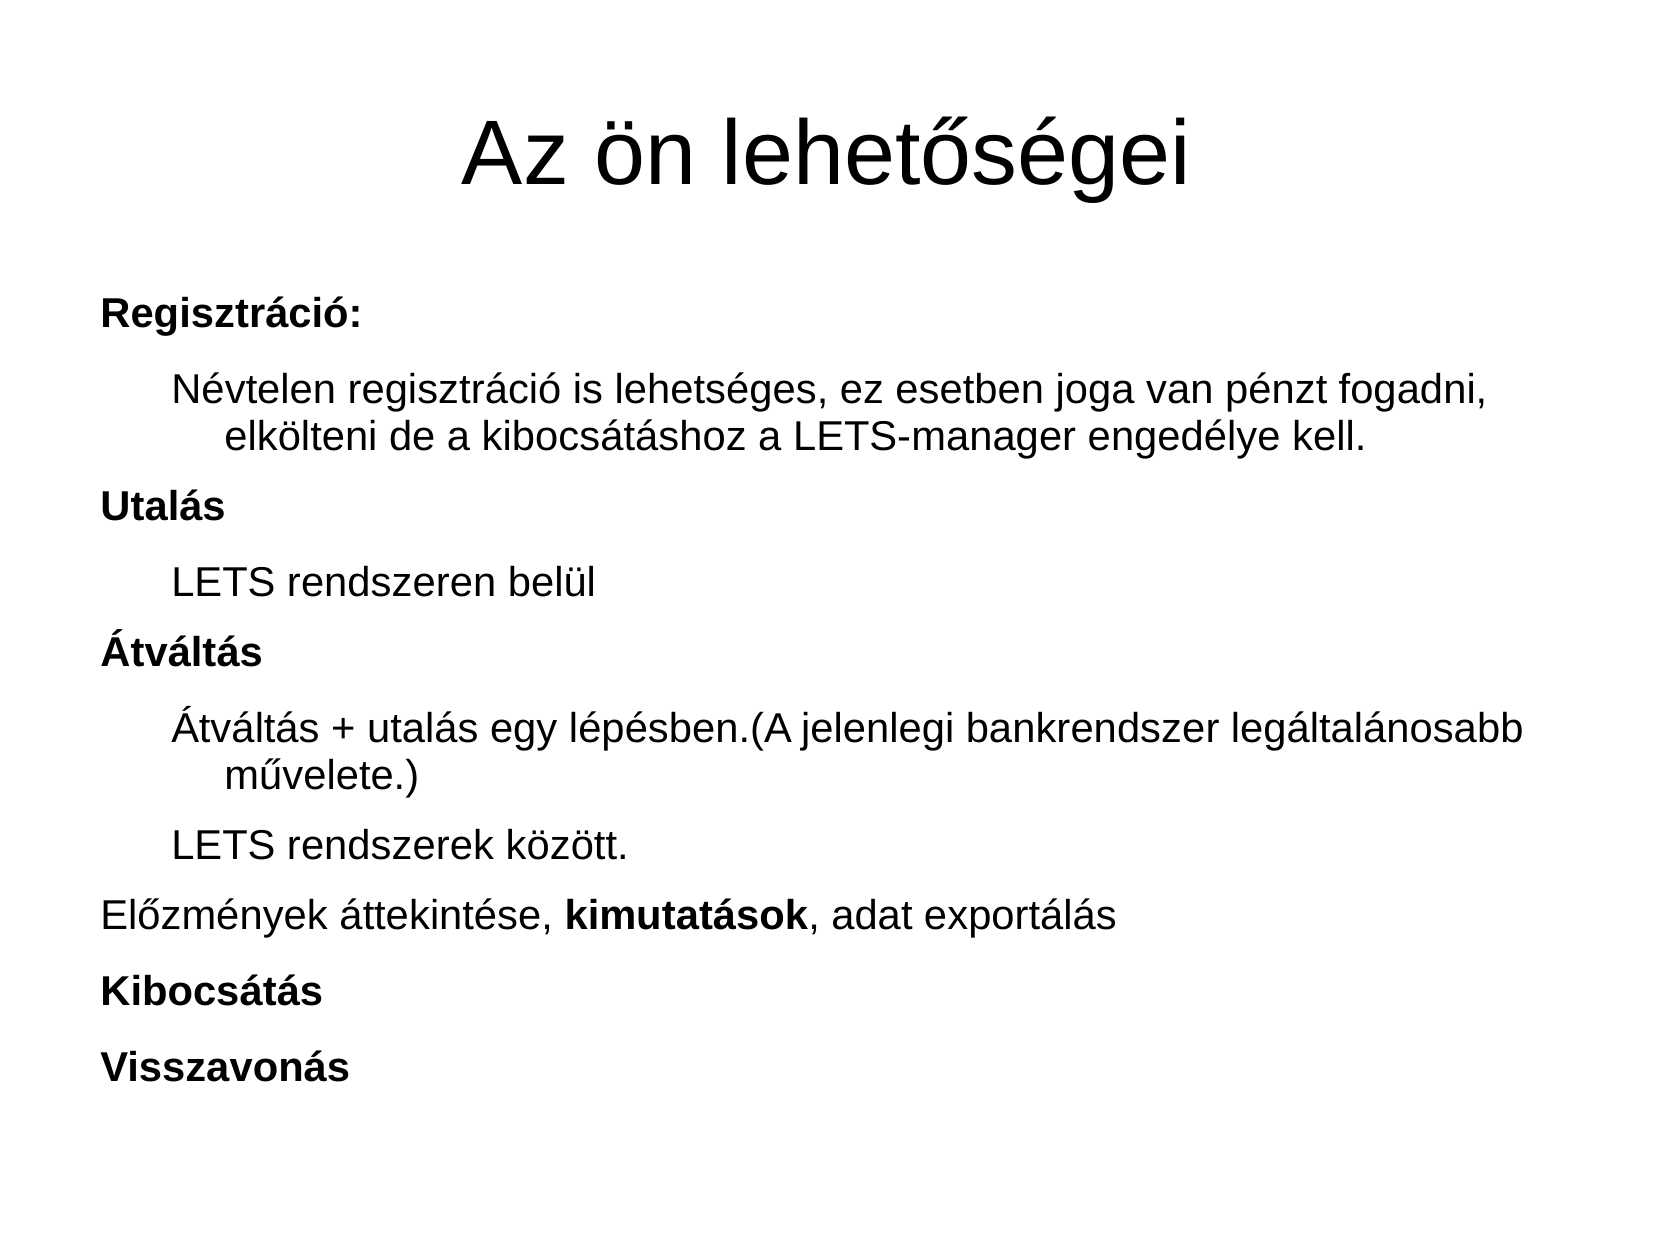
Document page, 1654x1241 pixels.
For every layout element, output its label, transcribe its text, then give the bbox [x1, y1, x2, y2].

list Regisztráció: Névtelen regisztráció is lehetséges, ez esetben joga van pénzt fogadni, elkölteni de a kibocsátáshoz a LETS-manager engedélye kell. Utalás LETS rendszeren belül Átváltás Átváltás + utalás egy lépésben.(A jelenlegi bankrendszer legáltalánosabb művelete.) LETS rendszerek között. Előzmények áttekintése, kimutatások, adat exportálás Kibocsátás Visszavonás [82, 290, 1571, 1163]
title Az ön lehetőségei [82, 49, 1571, 257]
